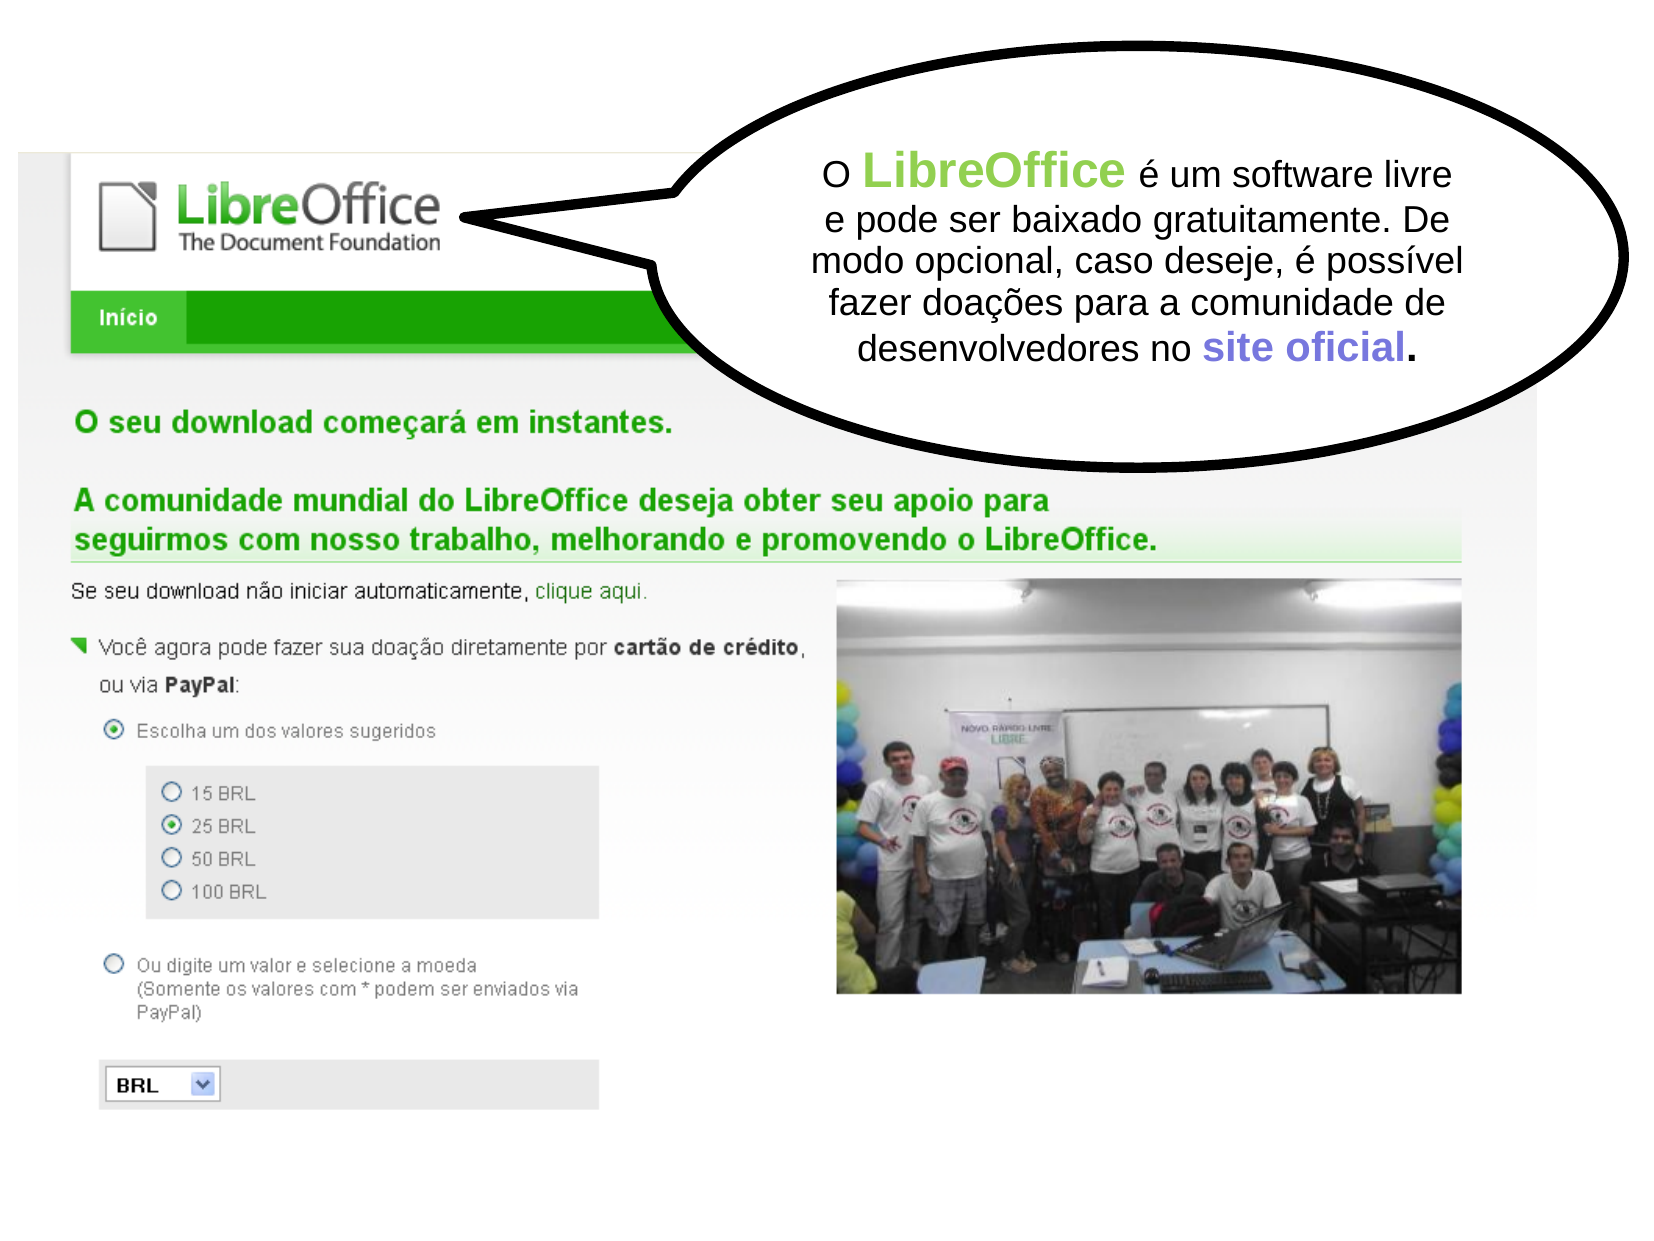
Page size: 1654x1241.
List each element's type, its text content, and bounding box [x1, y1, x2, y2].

picture [18, 152, 1537, 1124]
text_box O LibreOffice é um software livre e pode ser baixado gratuitamente. De modo opcional, caso deseje, é possível fazer doações para a comunidade de desenvolvedores no site oficial. [464, 45, 1624, 468]
